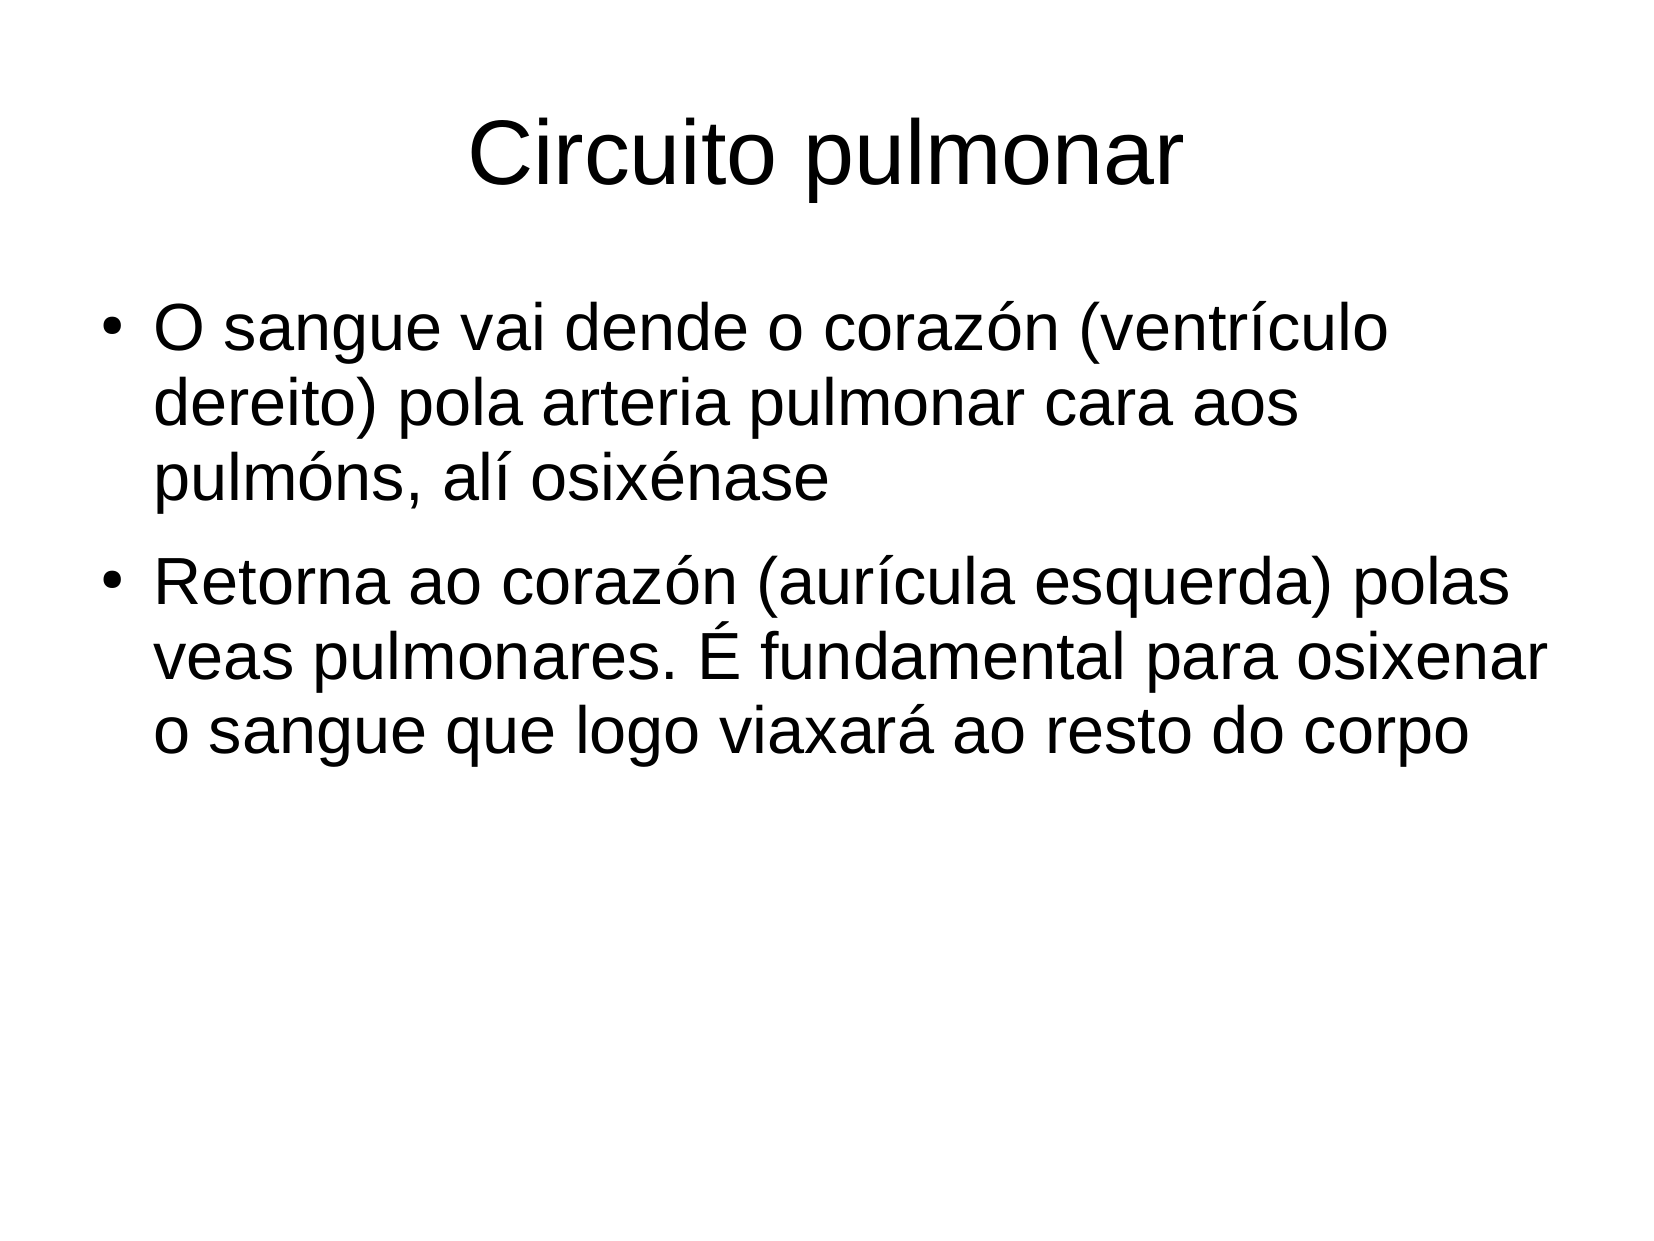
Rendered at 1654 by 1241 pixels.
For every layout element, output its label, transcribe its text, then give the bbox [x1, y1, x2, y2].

title Circuito pulmonar [82, 49, 1571, 257]
list O sangue vai dende o corazón (ventrículo dereito) pola arteria pulmonar cara aos pulmóns, alí osixénase Retorna ao corazón (aurícula esquerda) polas veas pulmonares. É fundamental para osixenar o sangue que logo viaxará ao resto do corpo [82, 290, 1571, 1010]
